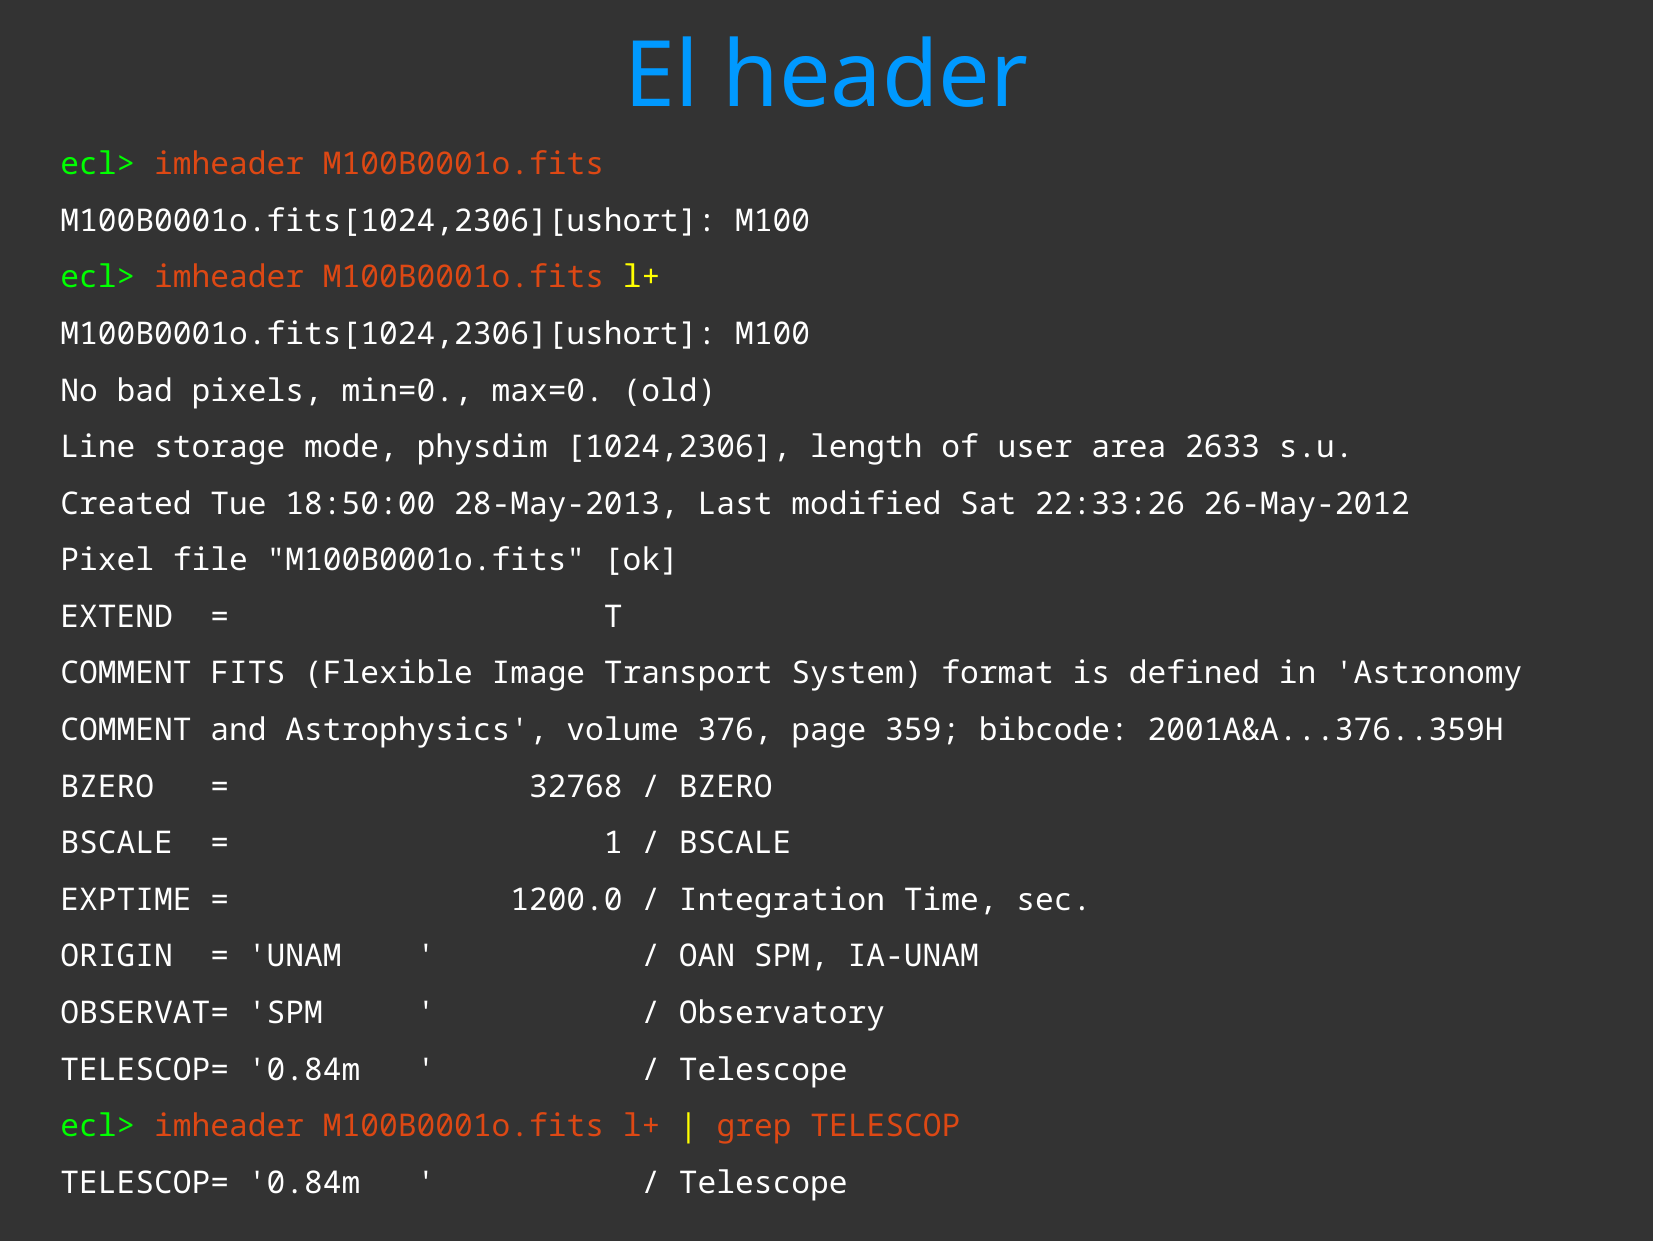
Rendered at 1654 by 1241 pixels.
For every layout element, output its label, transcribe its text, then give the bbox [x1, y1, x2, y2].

list ecl> imheader M100B0001o.fits M100B0001o.fits[1024,2306][ushort]: M100 ecl> imheader M100B0001o.fits l+ M100B0001o.fits[1024,2306][ushort]: M100 No bad pixels, min=0., max=0. (old) Line storage mode, physdim [1024,2306], length of user area 2633 s.u. Created Tue 18:50:00 28-May-2013, Last modified Sat 22:33:26 26-May-2012 Pixel file "M100B0001o.fits" [ok] EXTEND = T COMMENT FITS (Flexible Image Transport System) format is defined in 'Astronomy COMMENT and Astrophysics', volume 376, page 359; bibcode: 2001A&A...376..359H BZERO = 32768 / BZERO BSCALE = 1 / BSCALE EXPTIME = 1200.0 / Integration Time, sec. ORIGIN = 'UNAM ' / OAN SPM, IA-UNAM OBSERVAT= 'SPM ' / Observatory TELESCOP= '0.84m ' / Telescope ecl> imheader M100B0001o.fits l+ | grep TELESCOP TELESCOP= '0.84m ' / Telescope [27, 141, 1632, 1220]
title El header [82, 19, 1571, 123]
